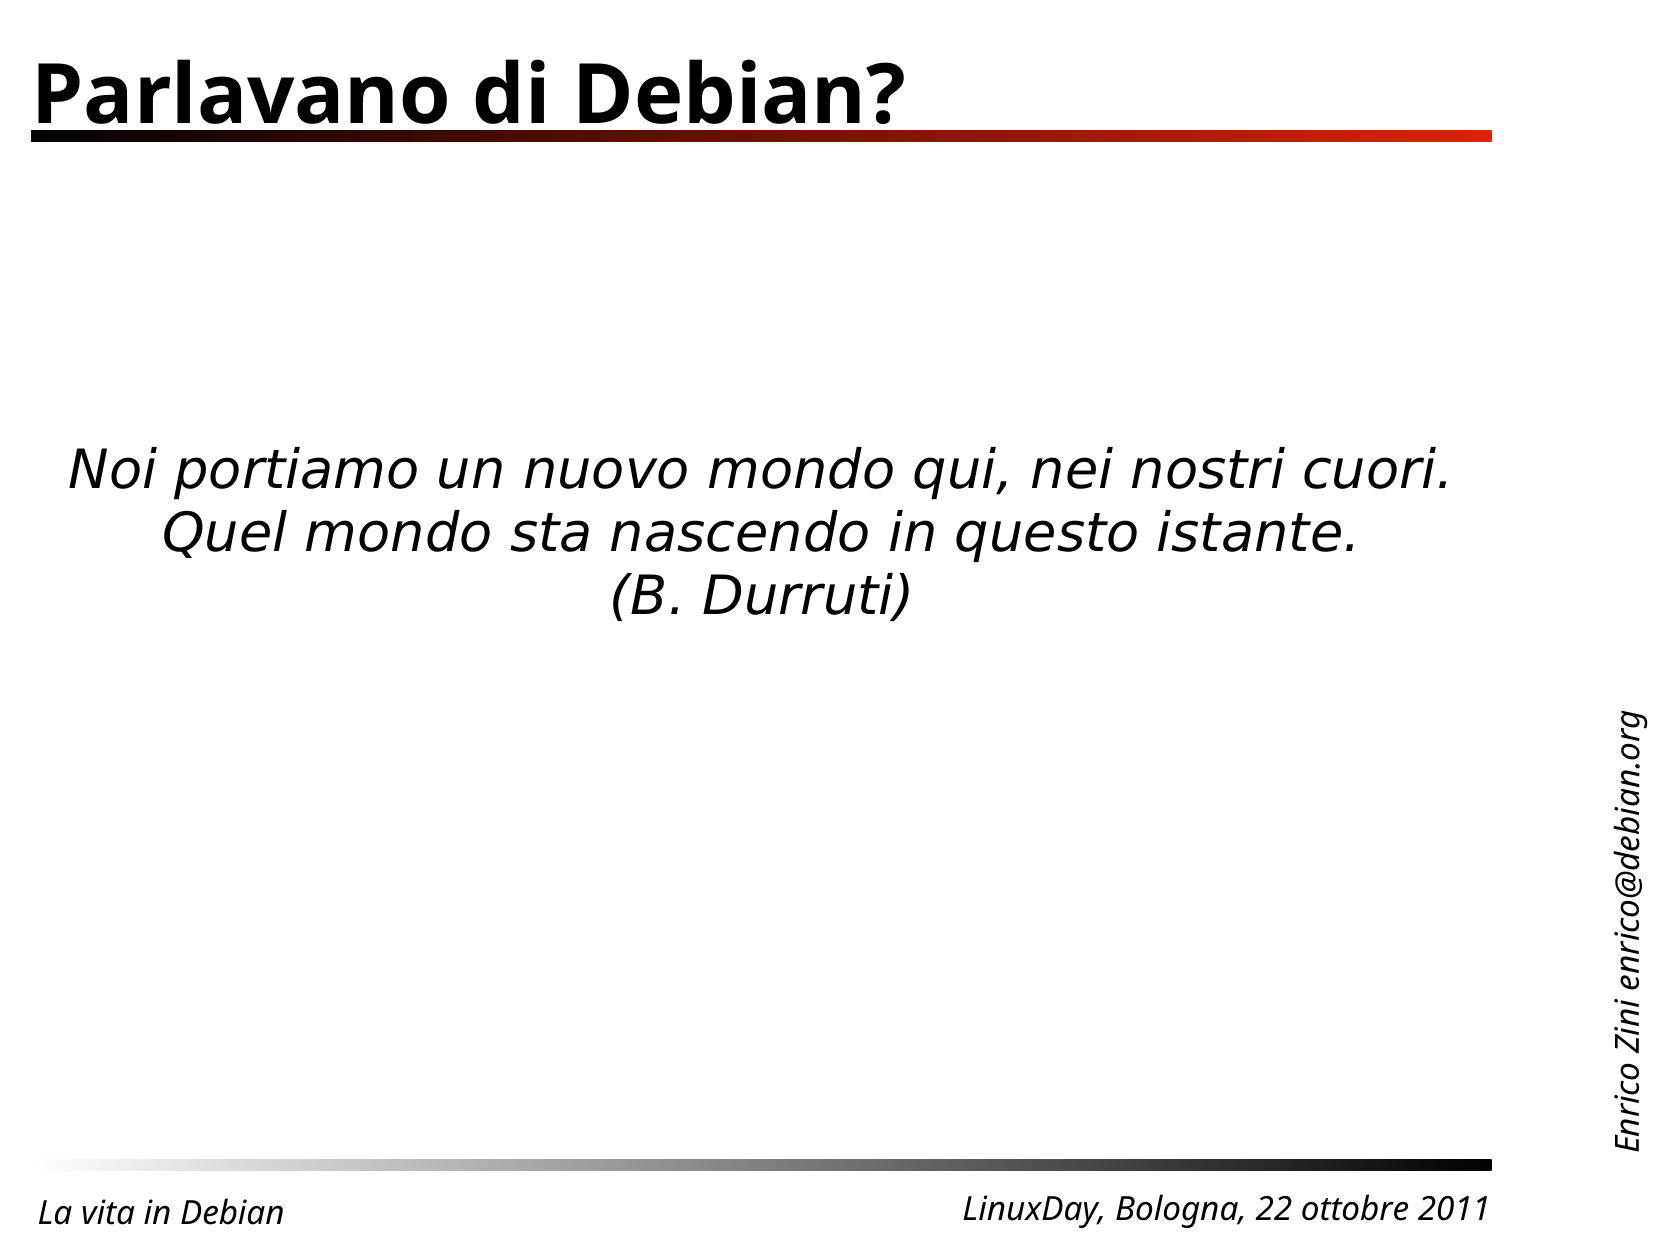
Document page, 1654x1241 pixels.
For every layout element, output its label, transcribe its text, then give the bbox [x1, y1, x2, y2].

text_box Parlavano di Debian? [31, 34, 1439, 168]
text_box Noi portiamo un nuovo mondo qui, nei nostri cuori. Quel mondo sta nascendo in questo istante. (B. Durruti) [30, 312, 1495, 628]
